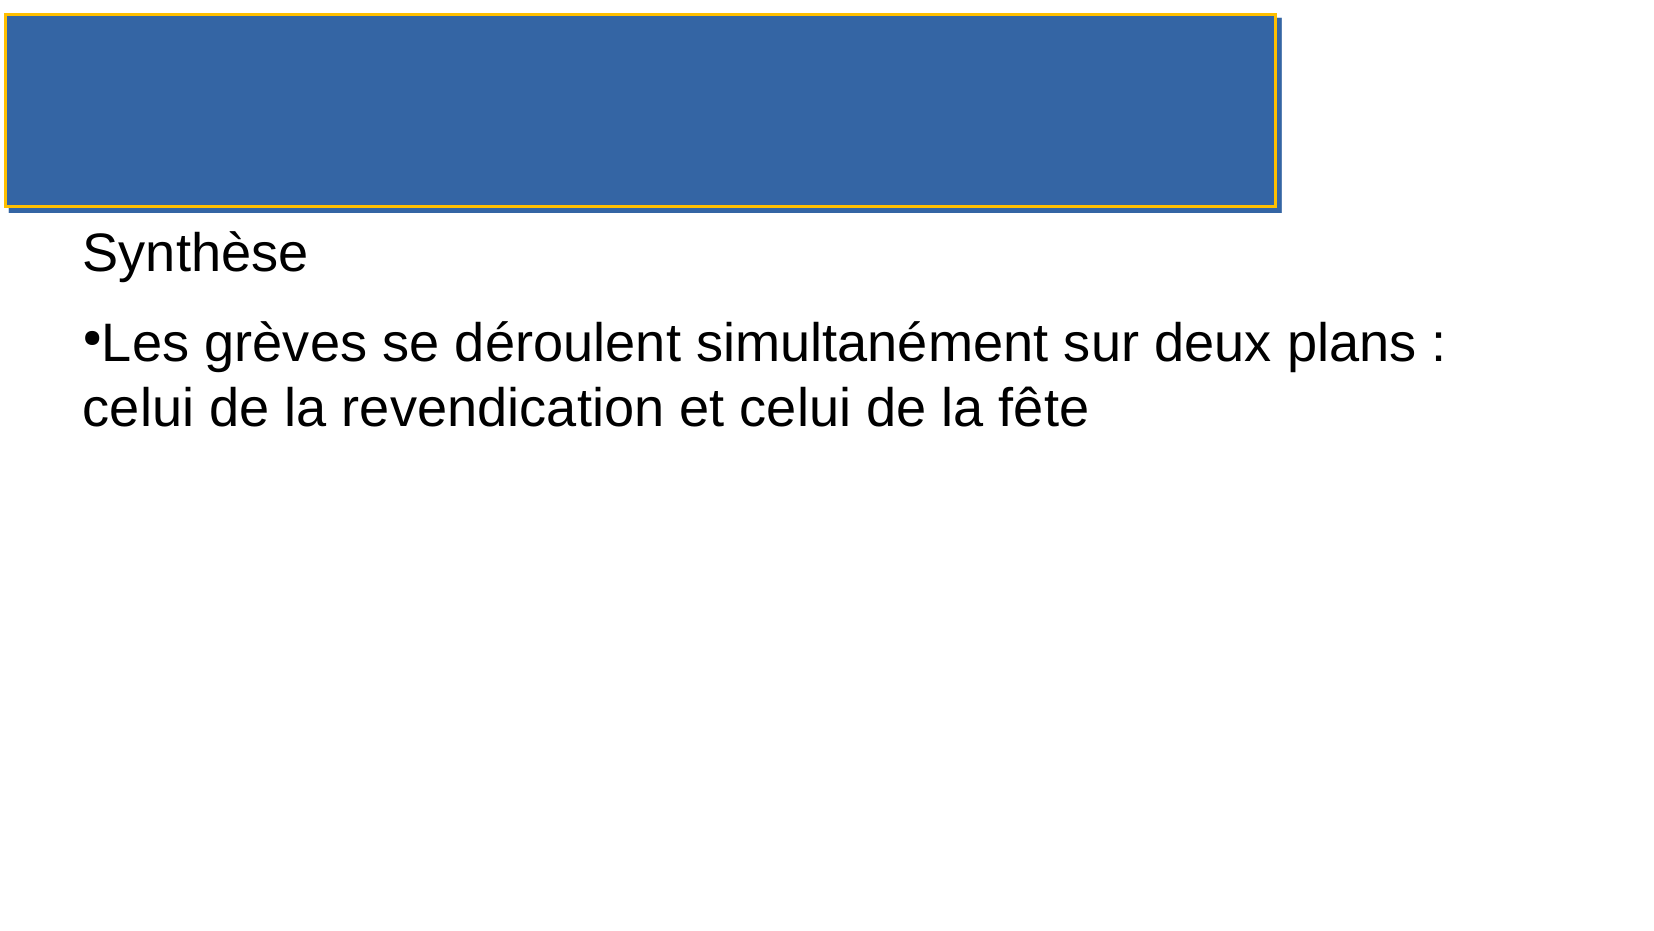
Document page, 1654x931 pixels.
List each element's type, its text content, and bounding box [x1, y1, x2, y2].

list Synthèse Les grèves se déroulent simultanément sur deux plans : celui de la revendication et celui de la fête [82, 217, 1571, 832]
